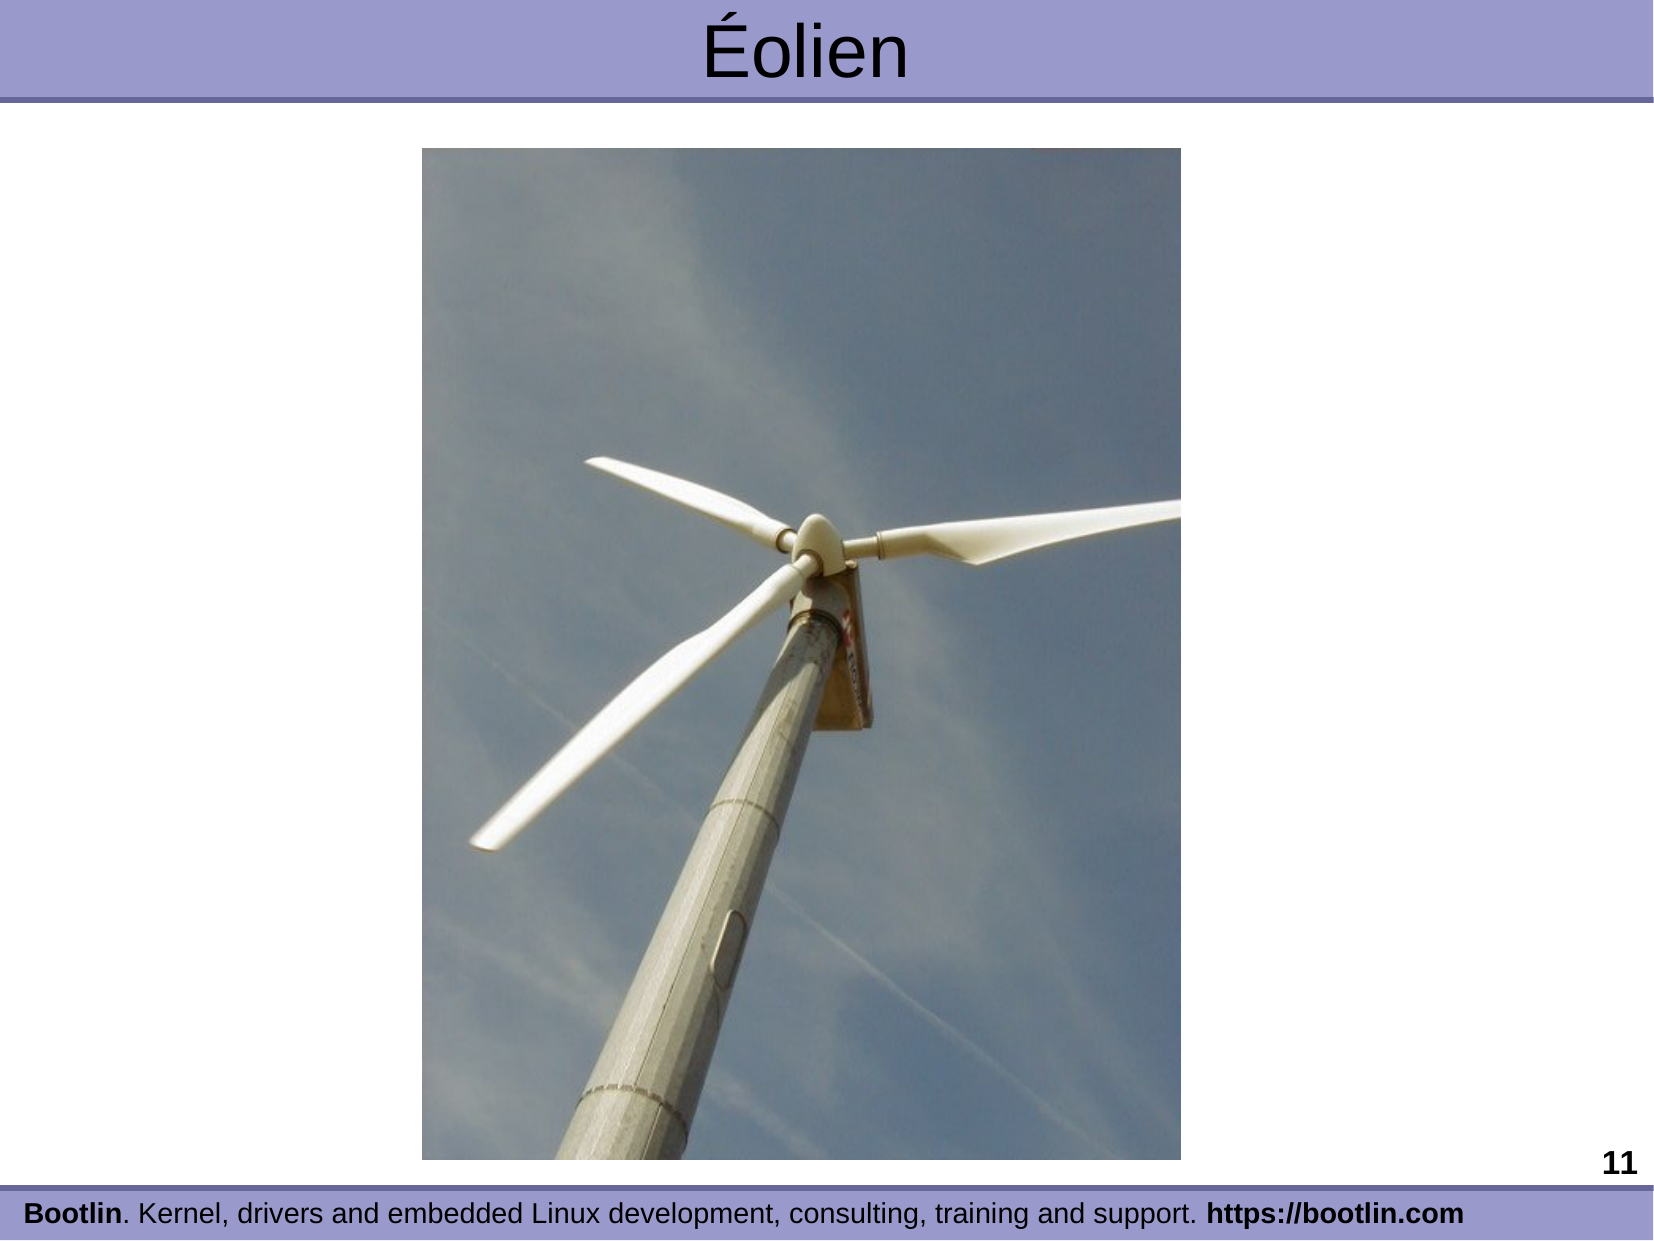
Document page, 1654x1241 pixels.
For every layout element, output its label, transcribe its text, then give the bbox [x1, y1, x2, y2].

picture [422, 148, 1181, 1160]
title Éolien [60, 5, 1551, 97]
